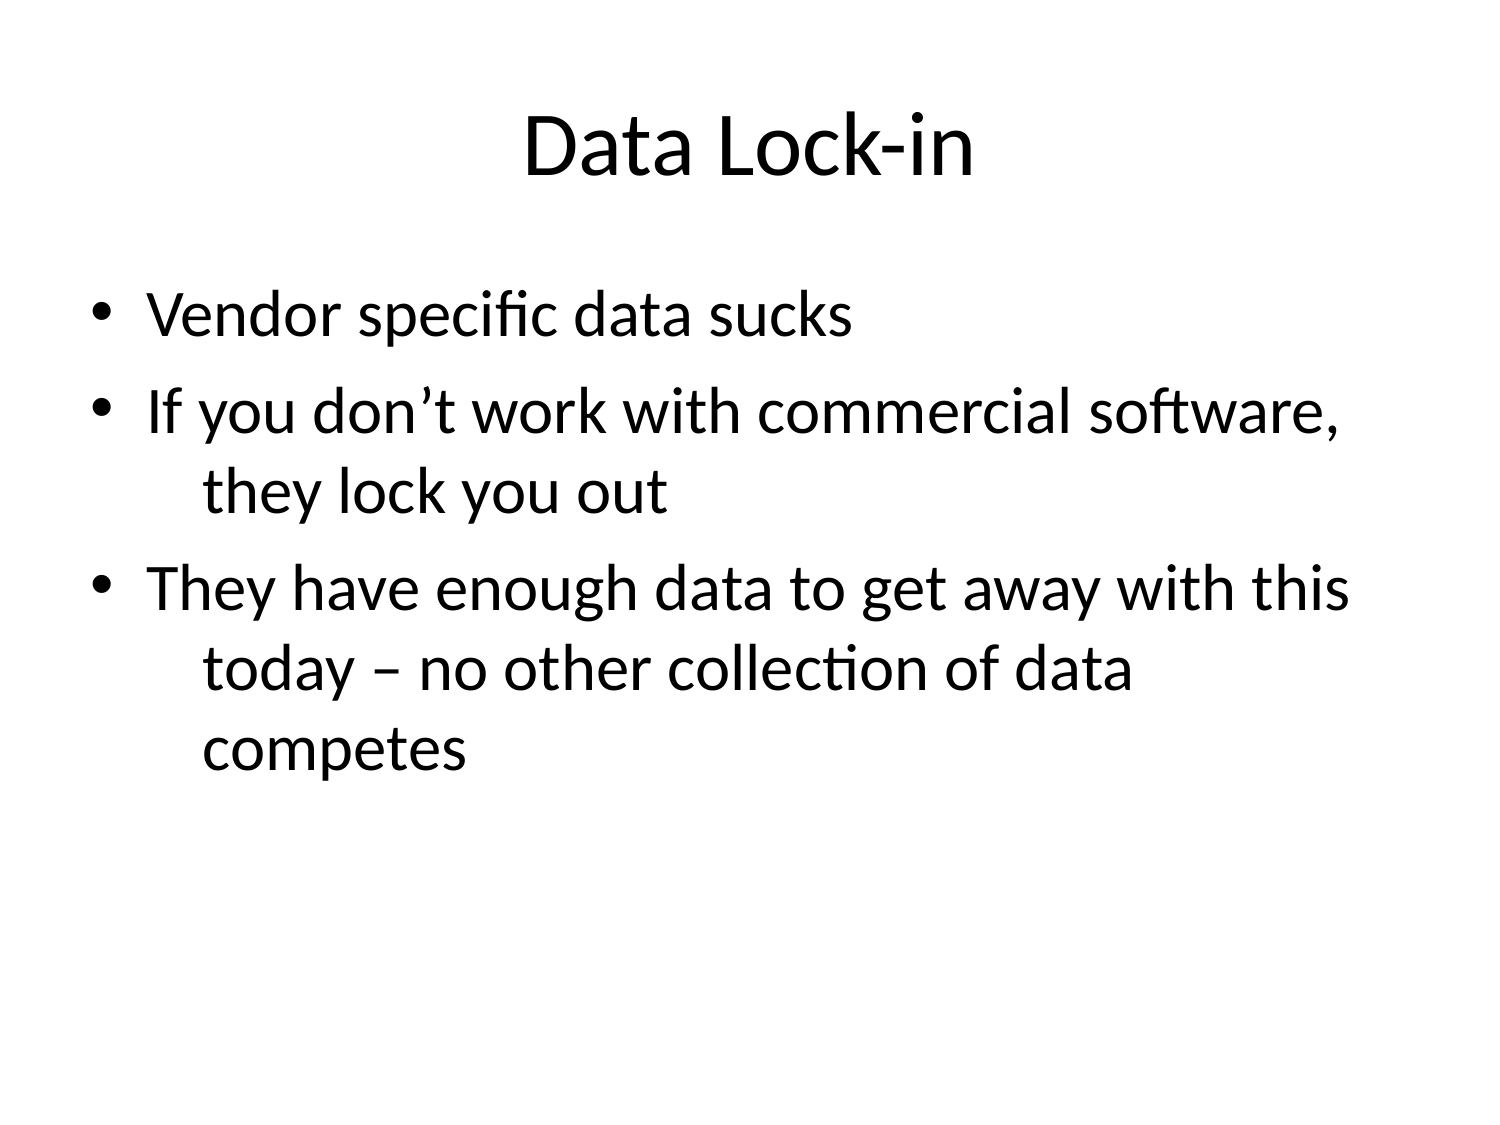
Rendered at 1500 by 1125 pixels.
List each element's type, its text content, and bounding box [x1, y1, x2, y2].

title Data Lock-in [75, 45, 1426, 233]
list Vendor specific data sucks If you don’t work with commercial software, they lock you out They have enough data to get away with this today – no other collection of data competes [75, 262, 1426, 1005]
